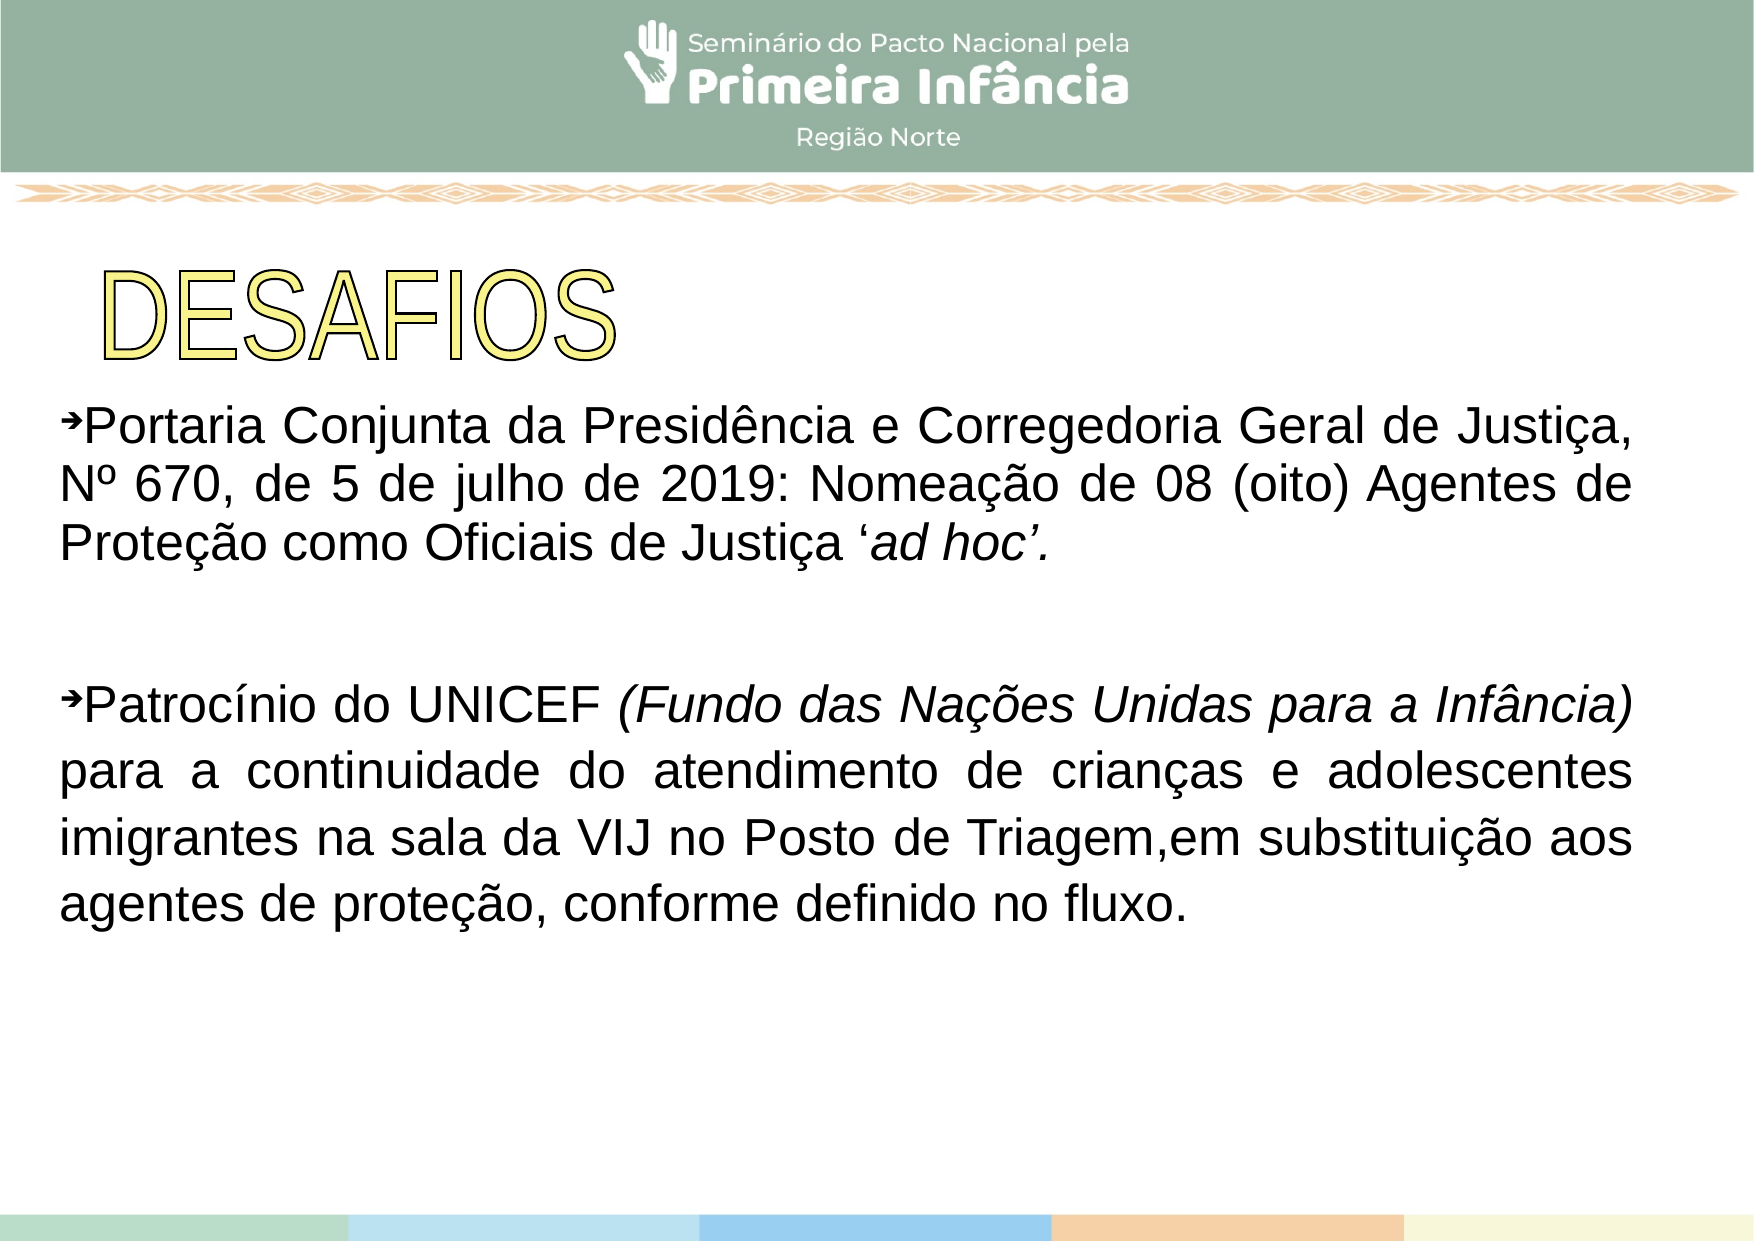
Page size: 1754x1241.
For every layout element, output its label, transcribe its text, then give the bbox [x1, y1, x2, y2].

text_box DESAFIOS [450, 271, 461, 359]
text_box Portaria Conjunta da Presidência e Corregedoria Geral de Justiça, Nº 670, de 5 de julho de 2019: Nomeação de 08 (oito) Agentes de Proteção como Oficiais de Justiça ‘ad hoc’. Patrocínio do UNICEF (Fundo das Nações Unidas para a Infância) para a continuidade do atendimento de crianças e adolescentes imigrantes na sala da VIJ no Posto de Triagem,em substituição aos agentes de proteção, conforme definido no fluxo. [45, 390, 1681, 1155]
text_box DESAFIOS [104, 271, 167, 359]
text_box DESAFIOS [386, 271, 438, 359]
text_box DESAFIOS [309, 271, 378, 359]
text_box DESAFIOS [179, 271, 236, 359]
text_box DESAFIOS [555, 270, 615, 361]
text_box DESAFIOS [474, 270, 546, 361]
text_box DESAFIOS [244, 270, 305, 361]
